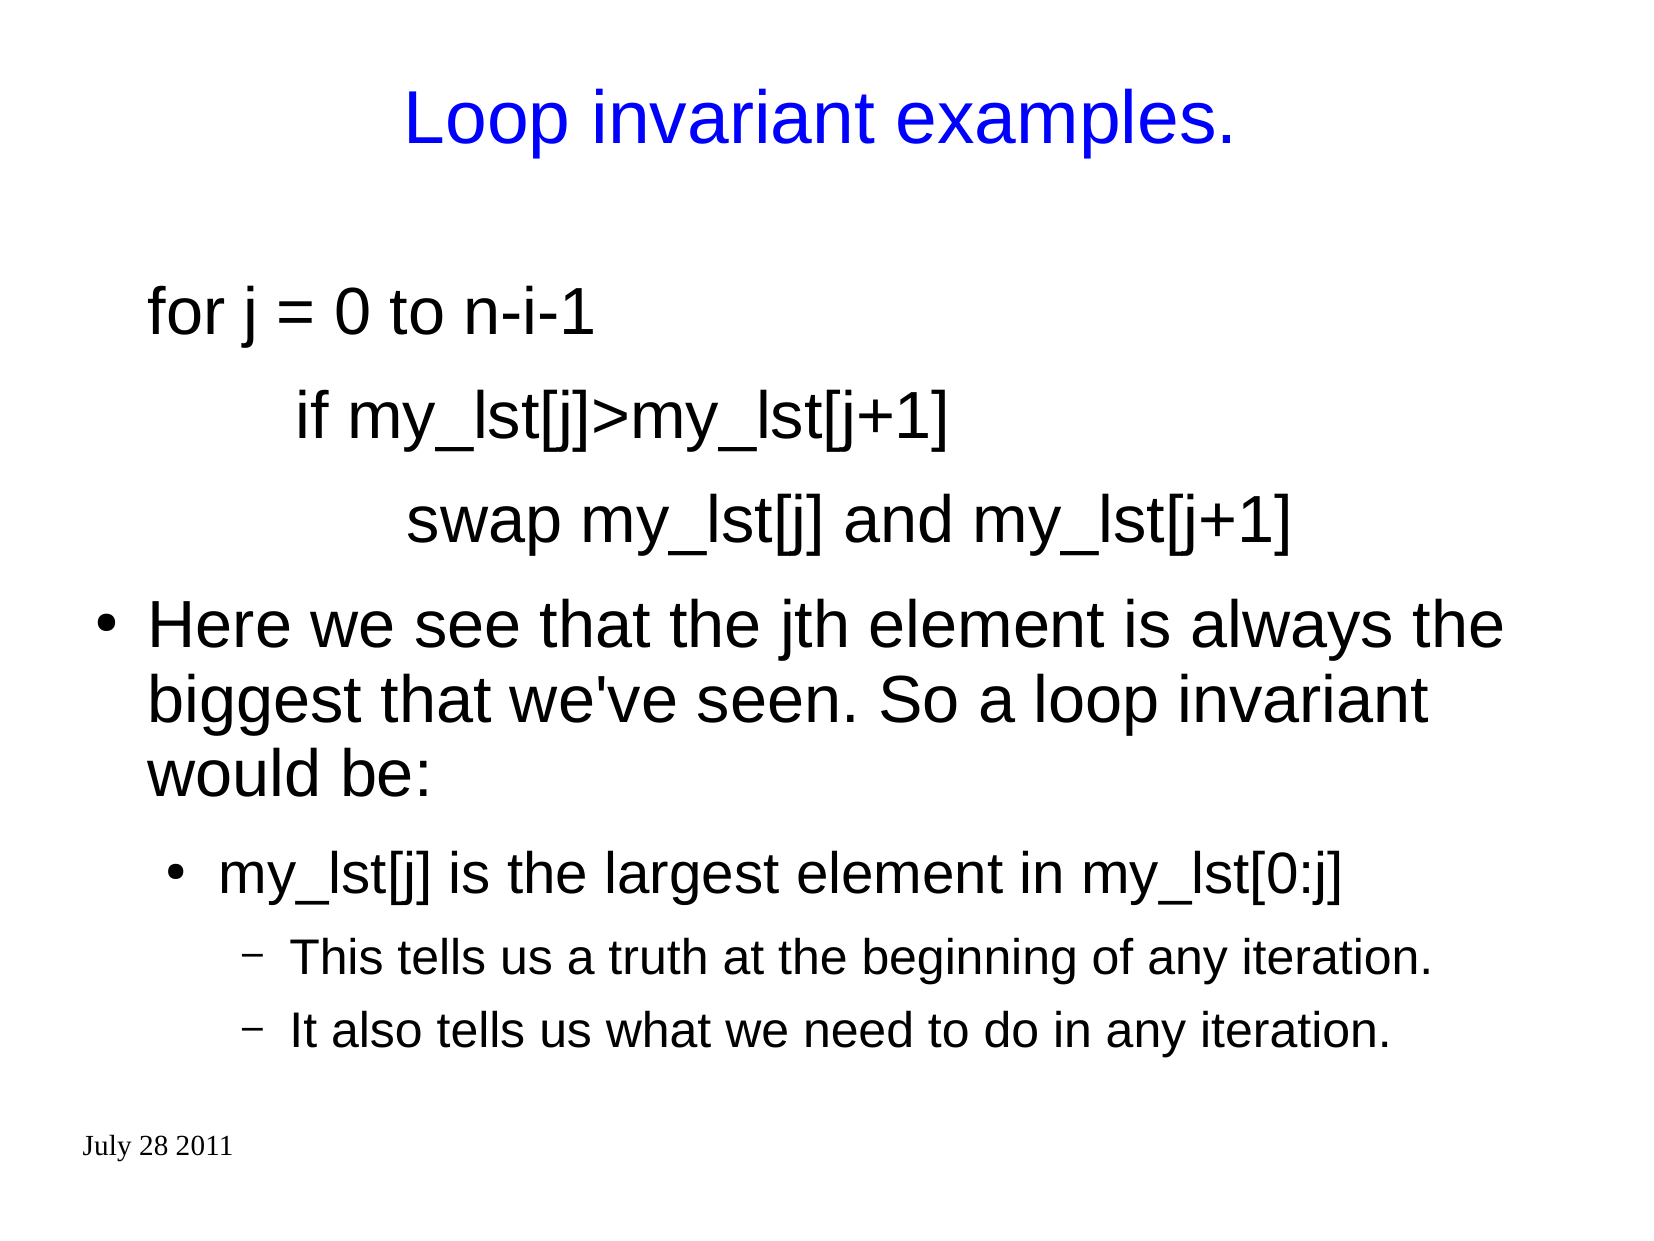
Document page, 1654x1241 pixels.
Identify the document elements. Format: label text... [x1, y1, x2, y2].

title Loop invariant examples. [76, 58, 1565, 178]
list for j = 0 to n-i-1 if my_lst[j]>my_lst[j+1] swap my_lst[j] and my_lst[j+1] Here we see that the jth element is always the biggest that we've seen. So a loop invariant would be: my_lst[j] is the largest element in my_lst[0:j] This tells us a truth at the beginning of any iteration. It also tells us what we need to do in any iteration. [76, 274, 1565, 1093]
